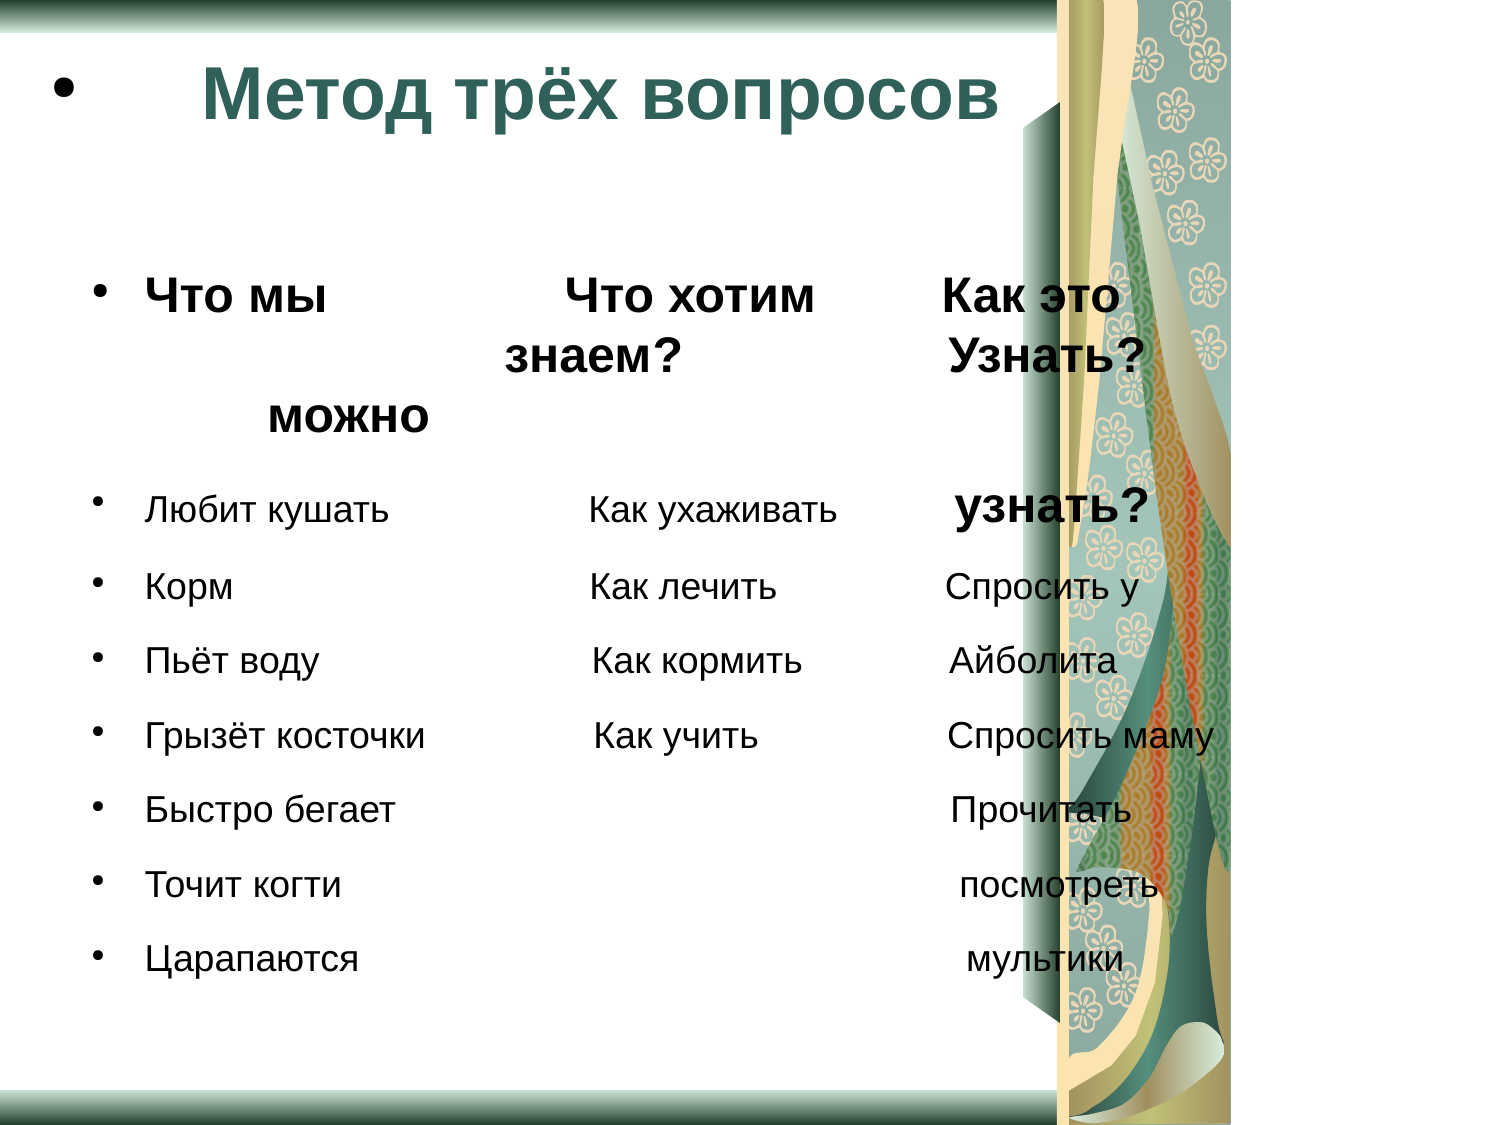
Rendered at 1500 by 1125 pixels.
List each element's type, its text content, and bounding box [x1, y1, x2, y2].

list Что мы Что хотим Как это знаем? Узнать? можно Любит кушать Как ухаживать узнать? Корм Как лечить Спросить у Пьёт воду Как кормить Айболита Грызёт косточки Как учить Спросить маму Быстро бегает Прочитать Точит когти посмотреть Царапаются мультики [41, 255, 1253, 994]
title Метод трёх вопросов [35, 37, 1263, 225]
